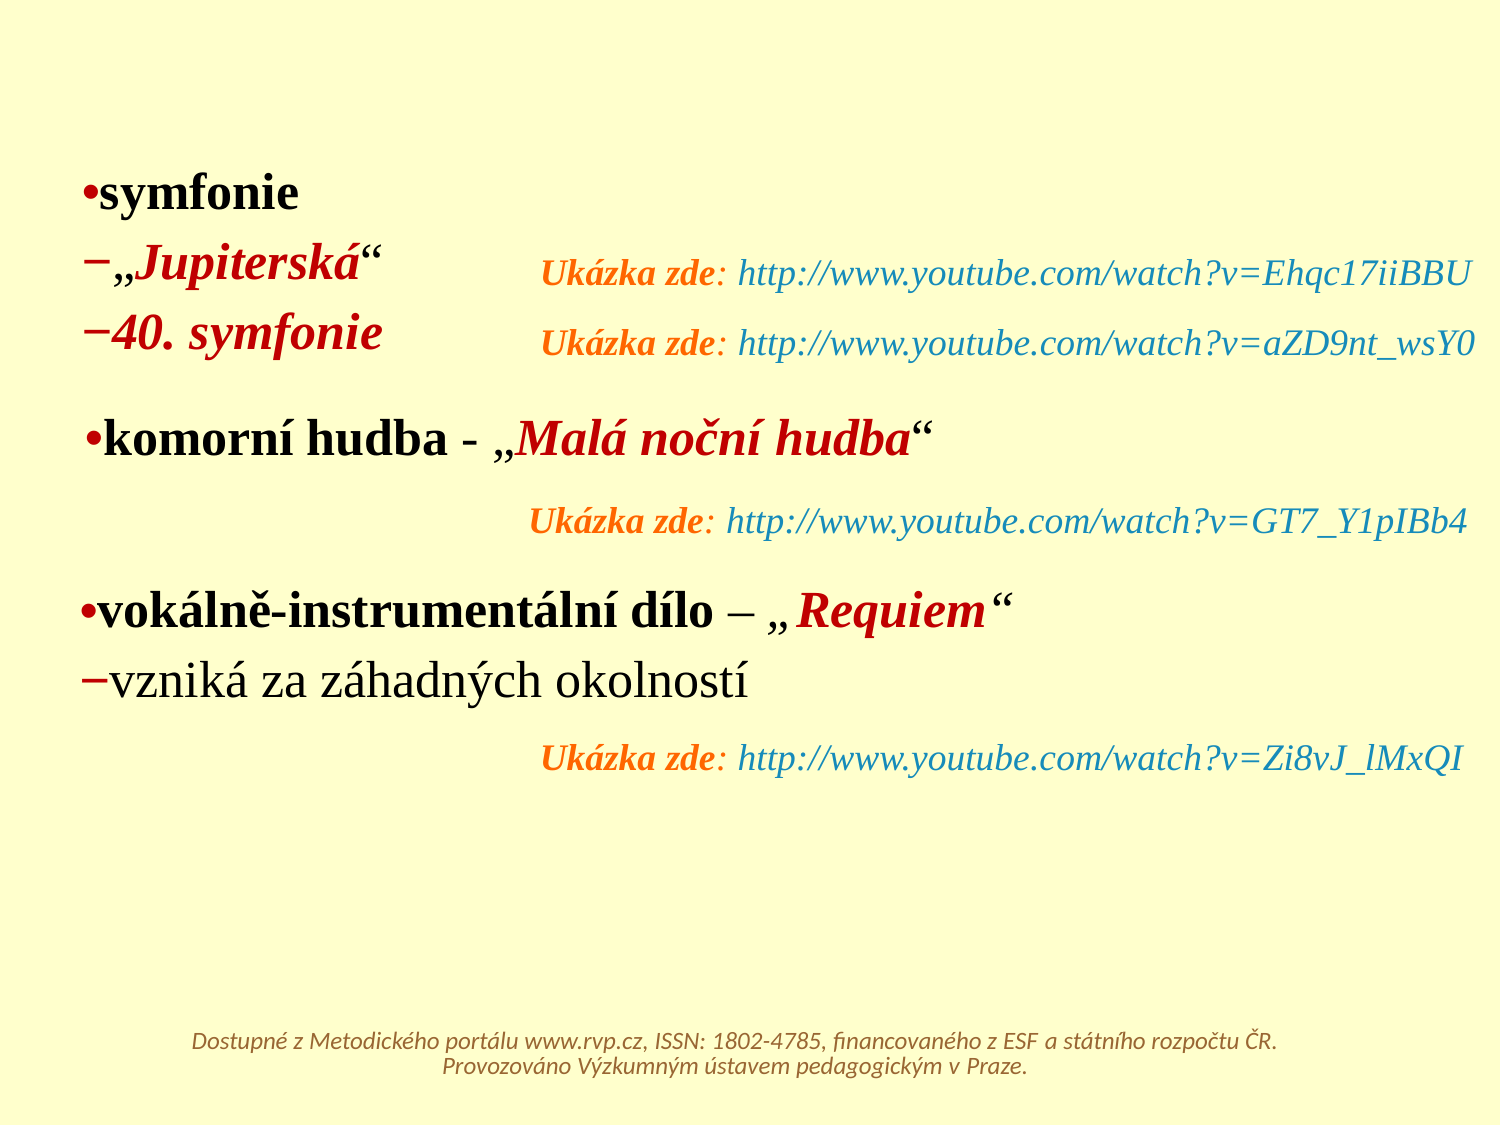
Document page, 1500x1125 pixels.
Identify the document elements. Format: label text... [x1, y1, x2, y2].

text_box Ukázka zde: http://www.youtube.com/watch?v=aZD9nt_wsY0 [525, 314, 1491, 413]
text_box vokálně-instrumentální dílo – „Requiem“ vzniká za záhadných okolností [64, 573, 1500, 717]
text_box komorní hudba - „Malá noční hudba“ [70, 401, 950, 475]
text_box Ukázka zde: http://www.youtube.com/watch?v=Zi8vJ_lMxQI [525, 728, 1479, 828]
text_box Ukázka zde: http://www.youtube.com/watch?v=GT7_Y1pIBb4 [513, 492, 1484, 573]
text_box Ukázka zde: http://www.youtube.com/watch?v=Ehqc17iiBBU [524, 244, 1488, 344]
text_box symfonie „Jupiterská“ 40. symfonie [67, 155, 399, 369]
text_box Dostupné z Metodického portálu www.rvp.cz, ISSN: 1802-4785, financovaného z ESF a státního rozpočtu ČR. Provozováno Výzkumným ústavem pedagogickým v Praze. [171, 1023, 1300, 1089]
